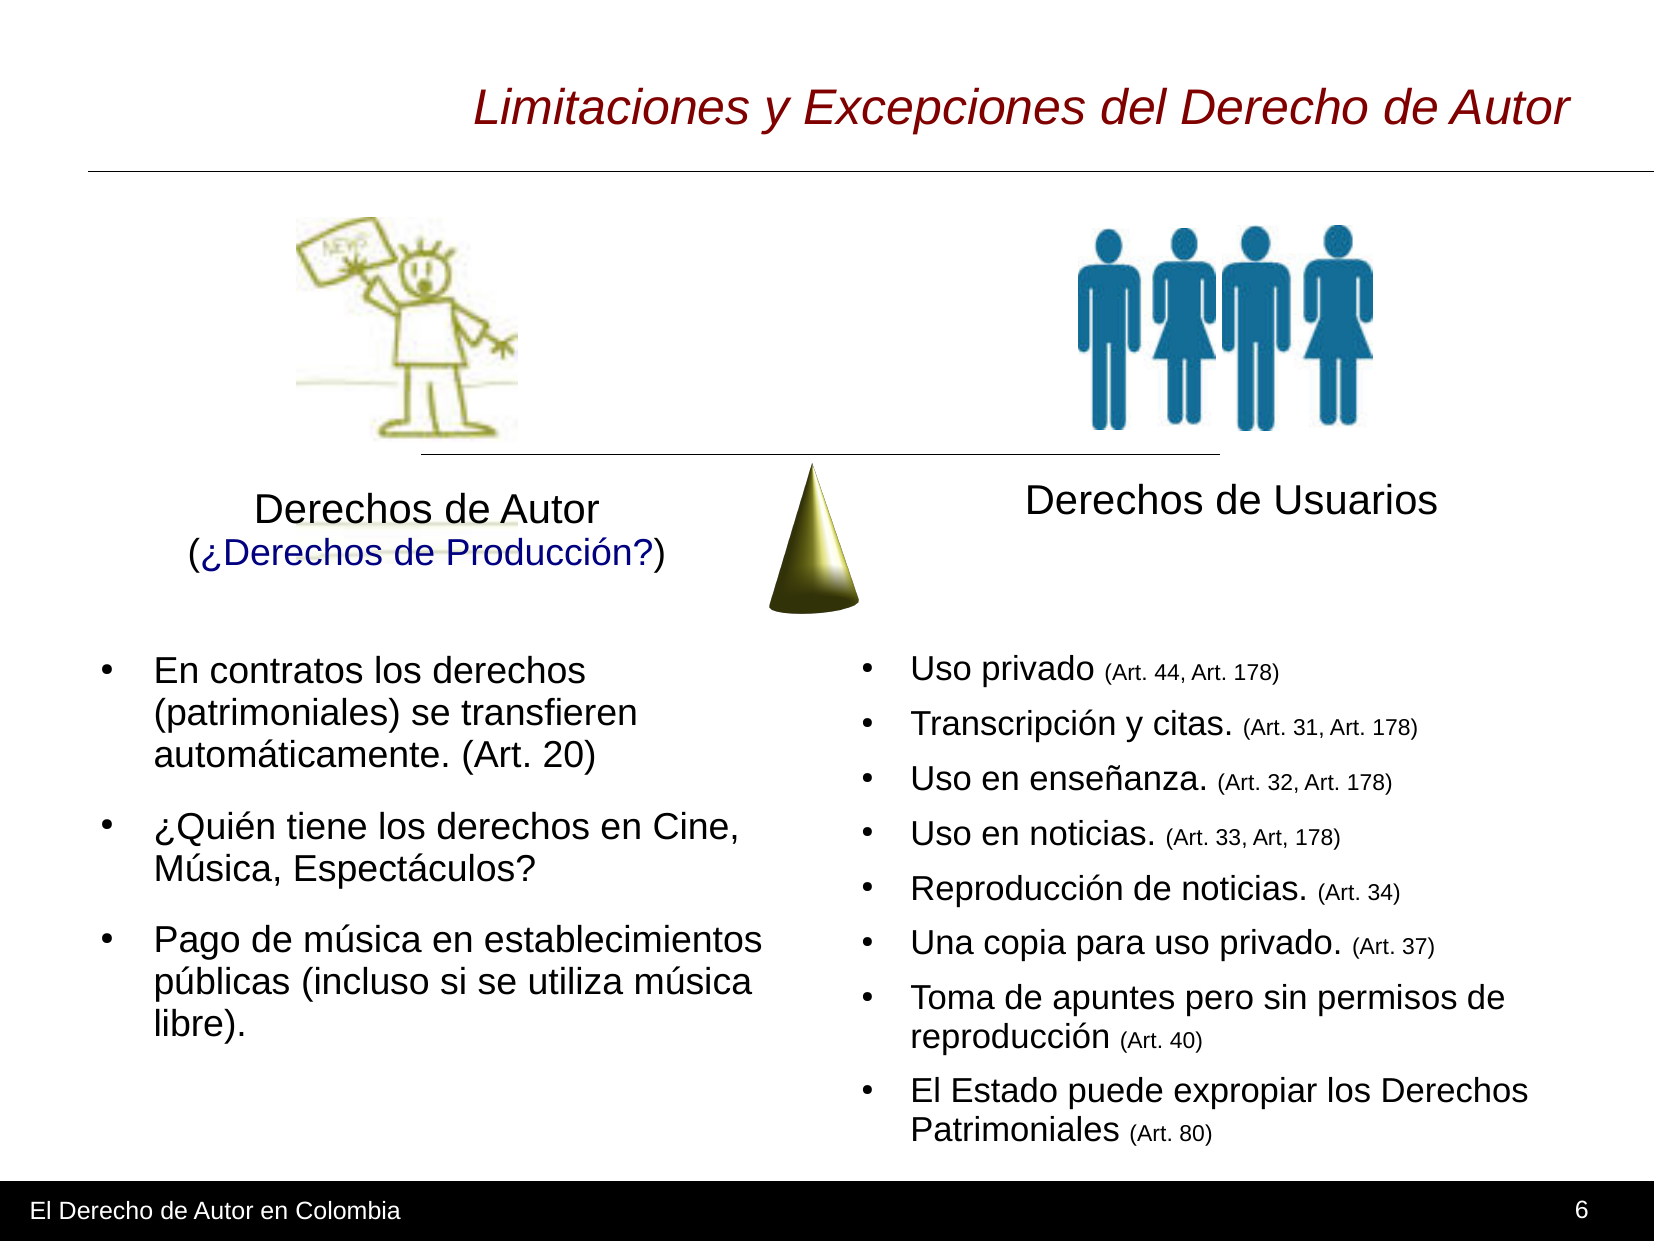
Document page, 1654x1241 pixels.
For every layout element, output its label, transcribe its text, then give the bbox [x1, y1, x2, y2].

text_box Derechos de Autor (¿Derechos de Producción?) [172, 478, 681, 582]
picture [1078, 228, 1216, 430]
title Limitaciones y Excepciones del Derecho de Autor [82, 67, 1571, 148]
text_box Derechos de Usuarios [1010, 469, 1454, 531]
picture [1222, 225, 1373, 431]
list Uso privado (Art. 44, Art. 178) Transcripción y citas. (Art. 31, Art. 178) Uso en enseñanza. (Art. 32, Art. 178) Uso en noticias. (Art. 33, Art, 178) Reproducción de noticias. (Art. 34) Una copia para uso privado. (Art. 37) Toma de apuntes pero sin permisos de reproducción (Art. 40) El Estado puede expropiar los Derechos Patrimoniales (Art. 80) [845, 649, 1572, 1152]
list En contratos los derechos (patrimoniales) se transfieren automáticamente. (Art. 20) ¿Quién tiene los derechos en Cine, Música, Espectáculos? Pago de música en establecimientos públicas (incluso si se utiliza música libre). [82, 649, 809, 1152]
picture [296, 217, 518, 478]
